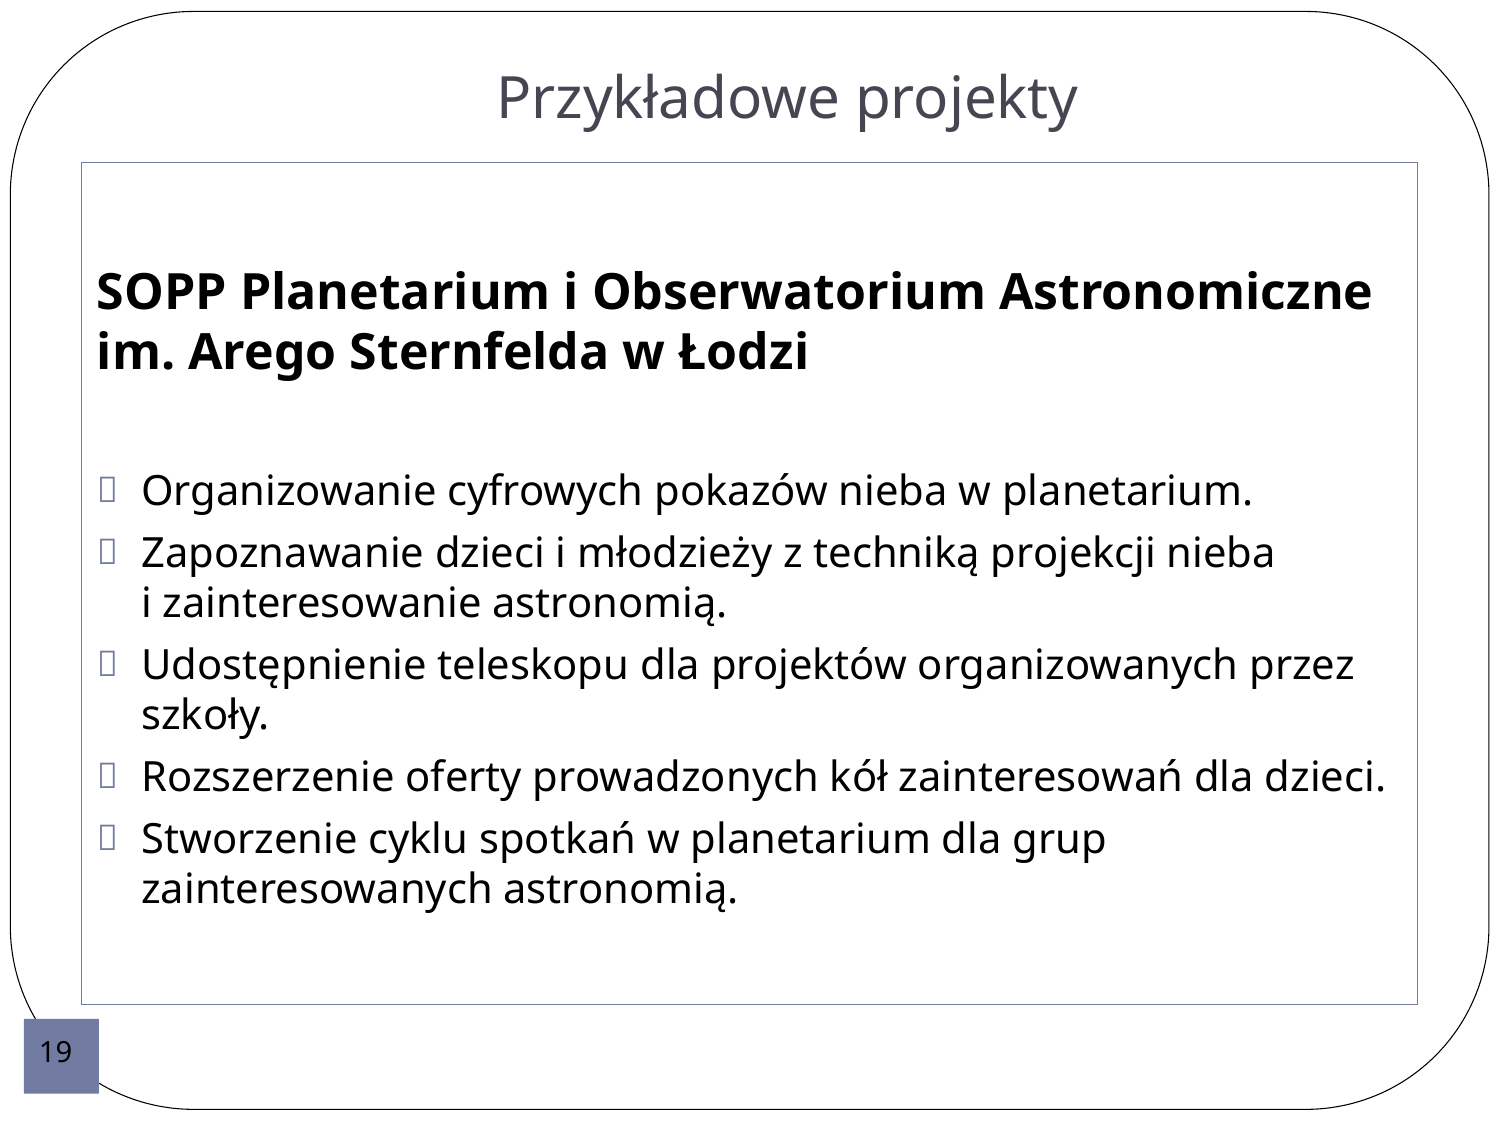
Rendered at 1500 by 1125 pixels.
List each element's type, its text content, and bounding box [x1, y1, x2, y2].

list SOPP Planetarium i Obserwatorium Astronomiczne im. Arego Sternfelda w Łodzi Organizowanie cyfrowych pokazów nieba w planetarium. Zapoznawanie dzieci i młodzieży z techniką projekcji nieba i zainteresowanie astronomią. Udostępnienie teleskopu dla projektów organizowanych przez szkoły. Rozszerzenie oferty prowadzonych kół zainteresowań dla dzieci. Stworzenie cyklu spotkań w planetarium dla grup zainteresowanych astronomią. [81, 162, 1418, 1005]
slide_number <numer> [23, 1018, 99, 1094]
title Przykładowe projekty [150, 45, 1425, 256]
